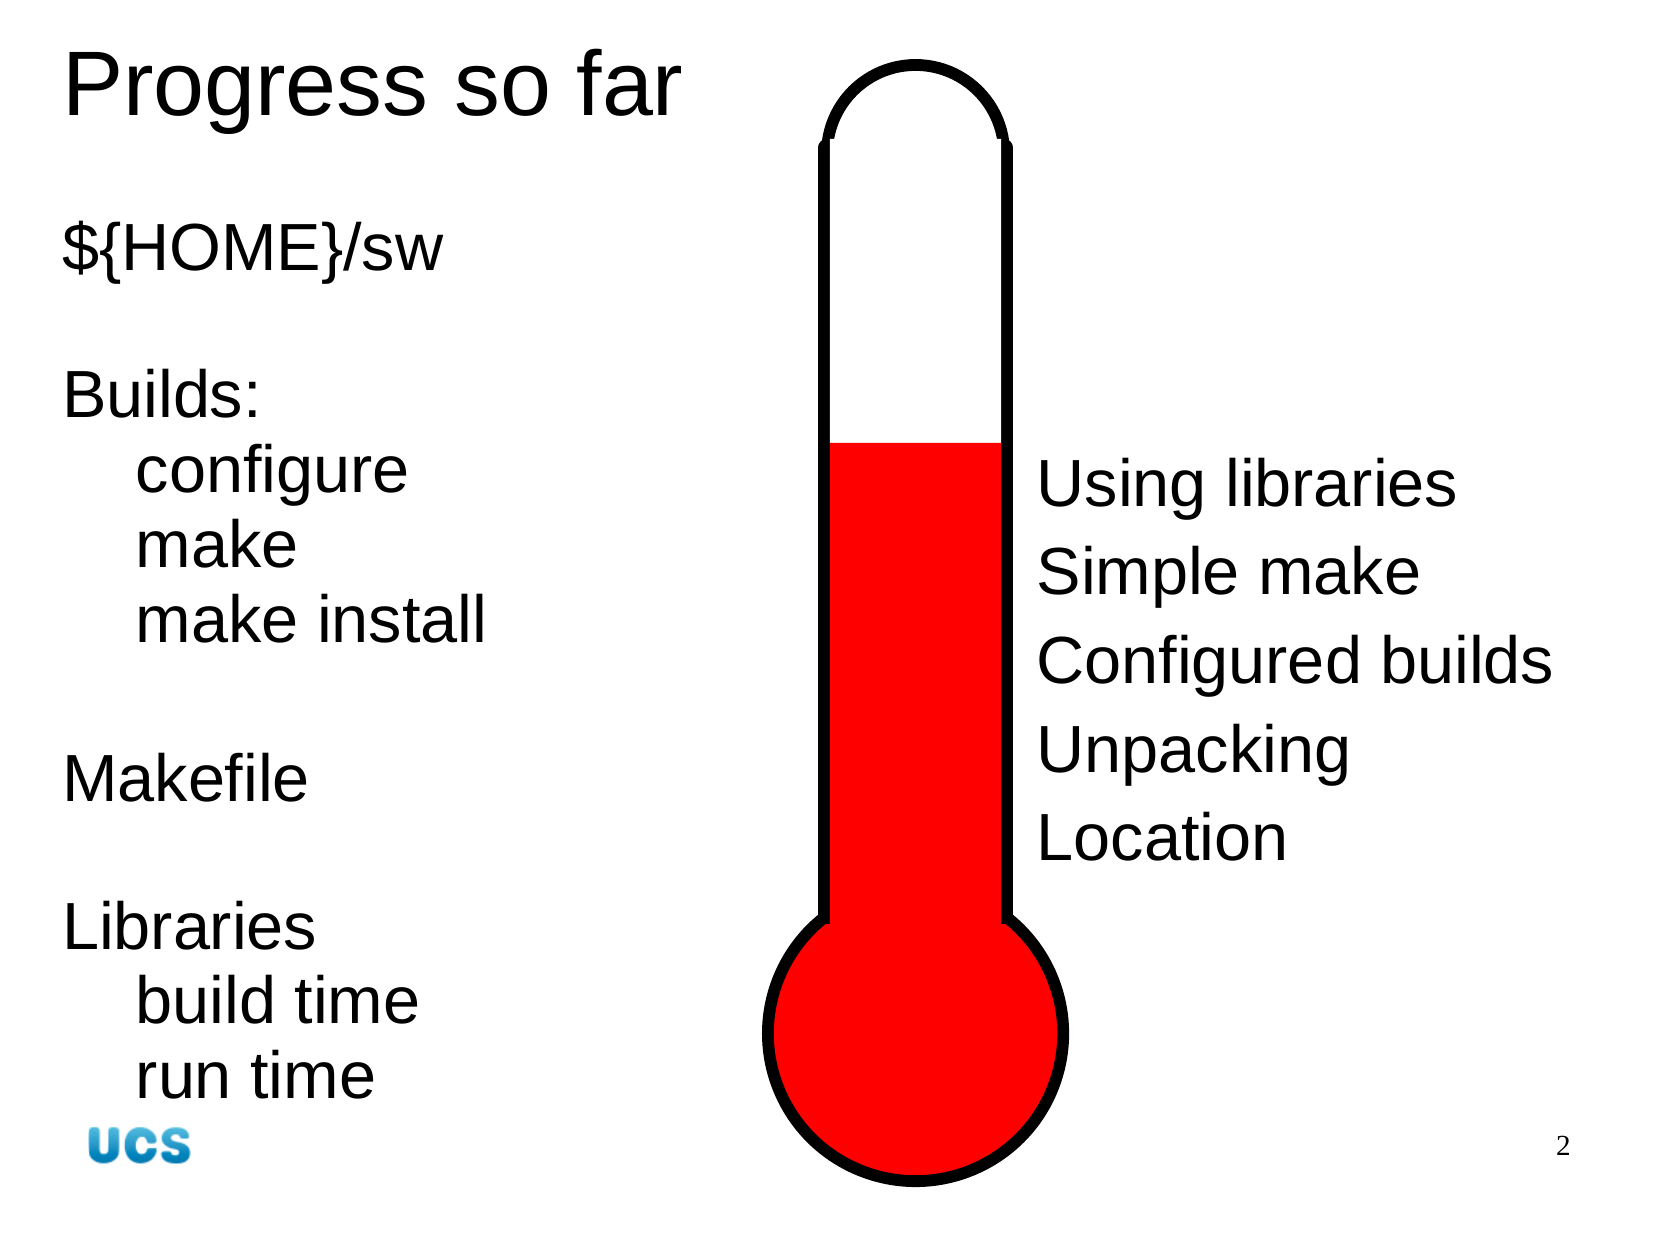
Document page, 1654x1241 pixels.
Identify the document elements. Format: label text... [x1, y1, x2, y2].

text_box Unpacking [1033, 708, 1356, 790]
text_box Makefile [59, 738, 314, 819]
text_box Location [1033, 797, 1293, 878]
text_box Progress so far [59, 29, 688, 139]
text_box Configured builds [1033, 620, 1561, 701]
text_box [767, 138, 1064, 1182]
text_box Using libraries [1033, 442, 1464, 524]
picture [88, 1126, 191, 1165]
text_box Libraries build time run time [59, 885, 425, 1117]
text_box Simple make [1033, 531, 1426, 613]
text_box ${HOME}/sw [59, 206, 448, 288]
text_box Builds: configure make make install [59, 354, 492, 660]
